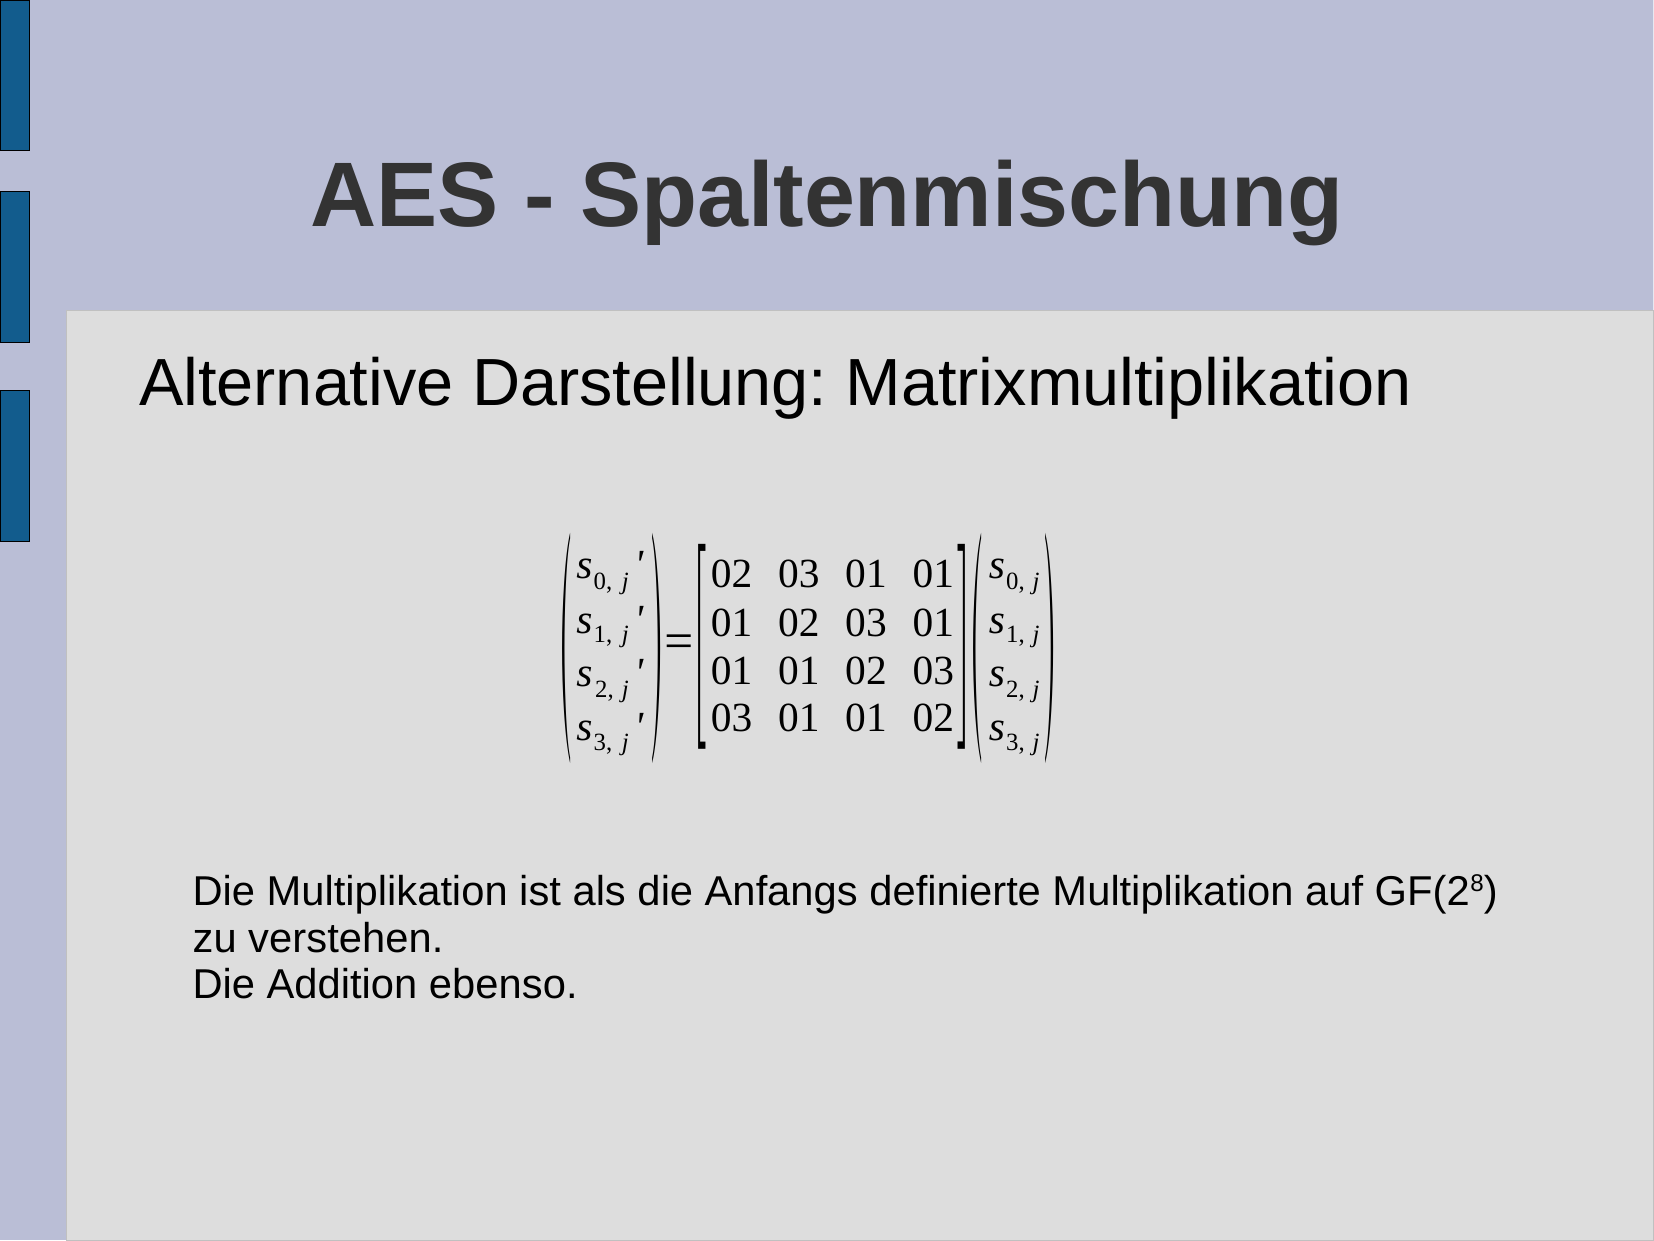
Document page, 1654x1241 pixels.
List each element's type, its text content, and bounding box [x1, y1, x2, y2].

chart [553, 531, 1063, 767]
list Alternative Darstellung: Matrixmultiplikation Die Multiplikation ist als die Anfangs definierte Multiplikation auf GF(28) zu verstehen. Die Addition ebenso. [121, 344, 1534, 1127]
title AES - Spaltenmischung [121, 91, 1534, 299]
